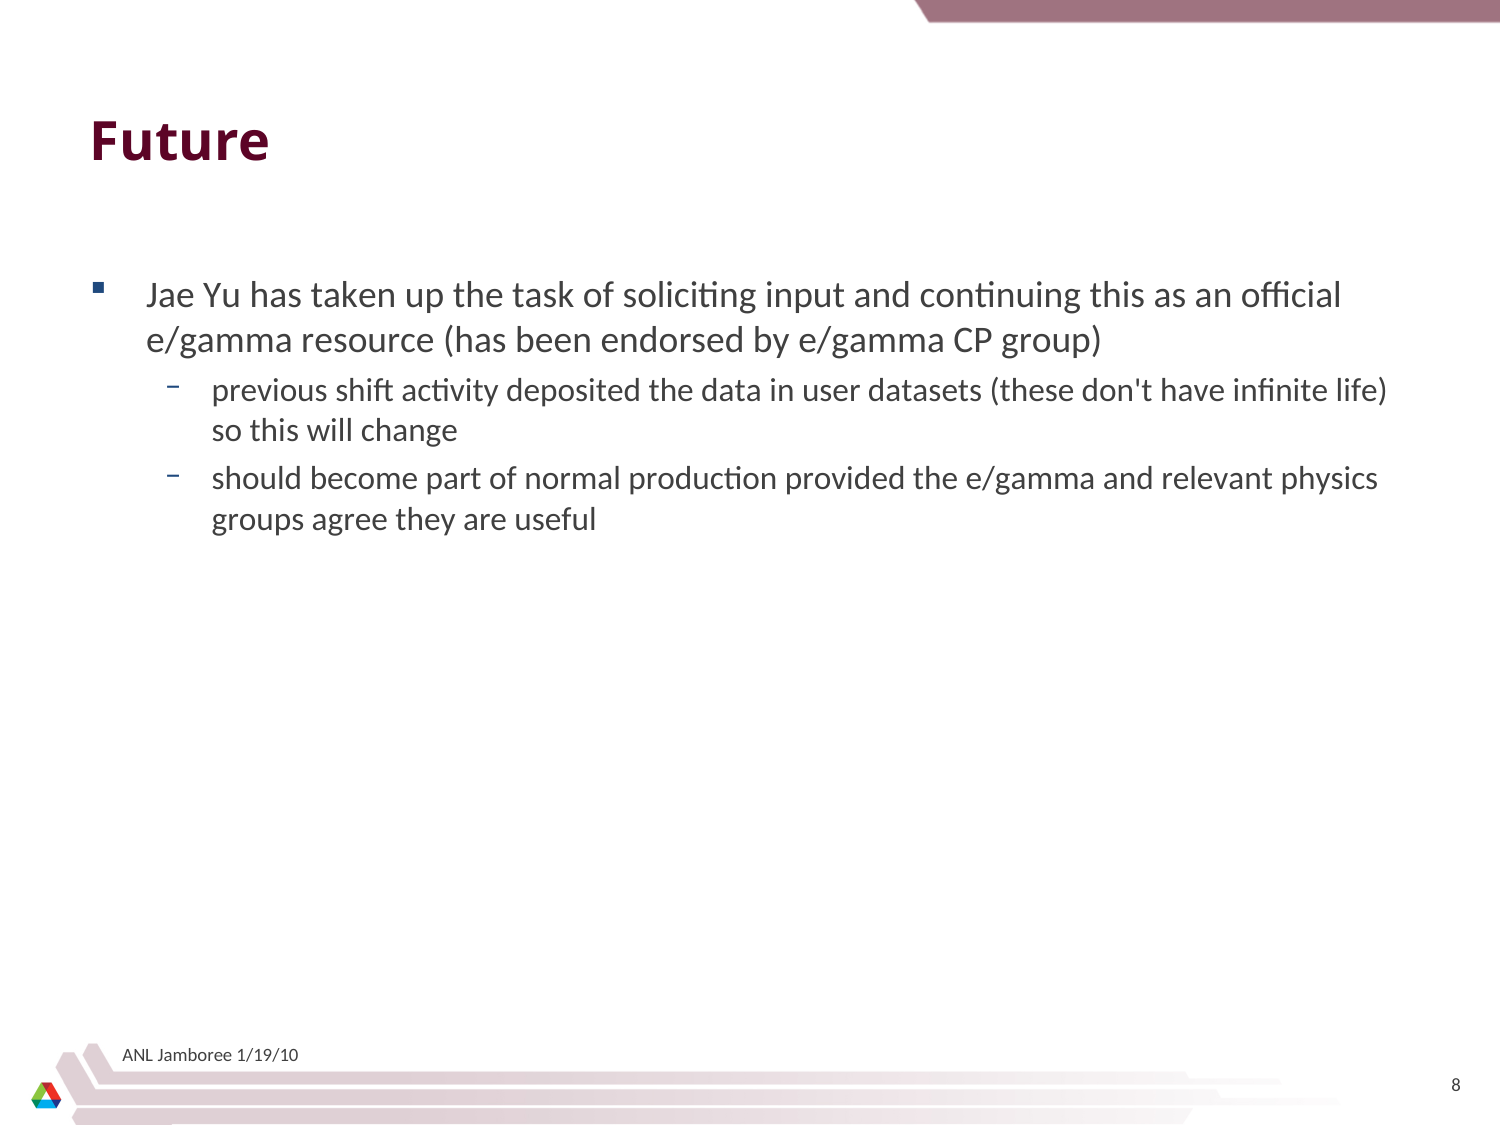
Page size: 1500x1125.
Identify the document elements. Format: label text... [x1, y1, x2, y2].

picture [0, 0, 1500, 24]
title Future [75, 37, 1426, 241]
list Jae Yu has taken up the task of soliciting input and continuing this as an official e/gamma resource (has been endorsed by e/gamma CP group) previous shift activity deposited the data in user datasets (these don't have infinite life) so this will change should become part of normal production provided the e/gamma and relevant physics groups agree they are useful [75, 262, 1426, 1006]
picture [0, 1037, 1500, 1125]
